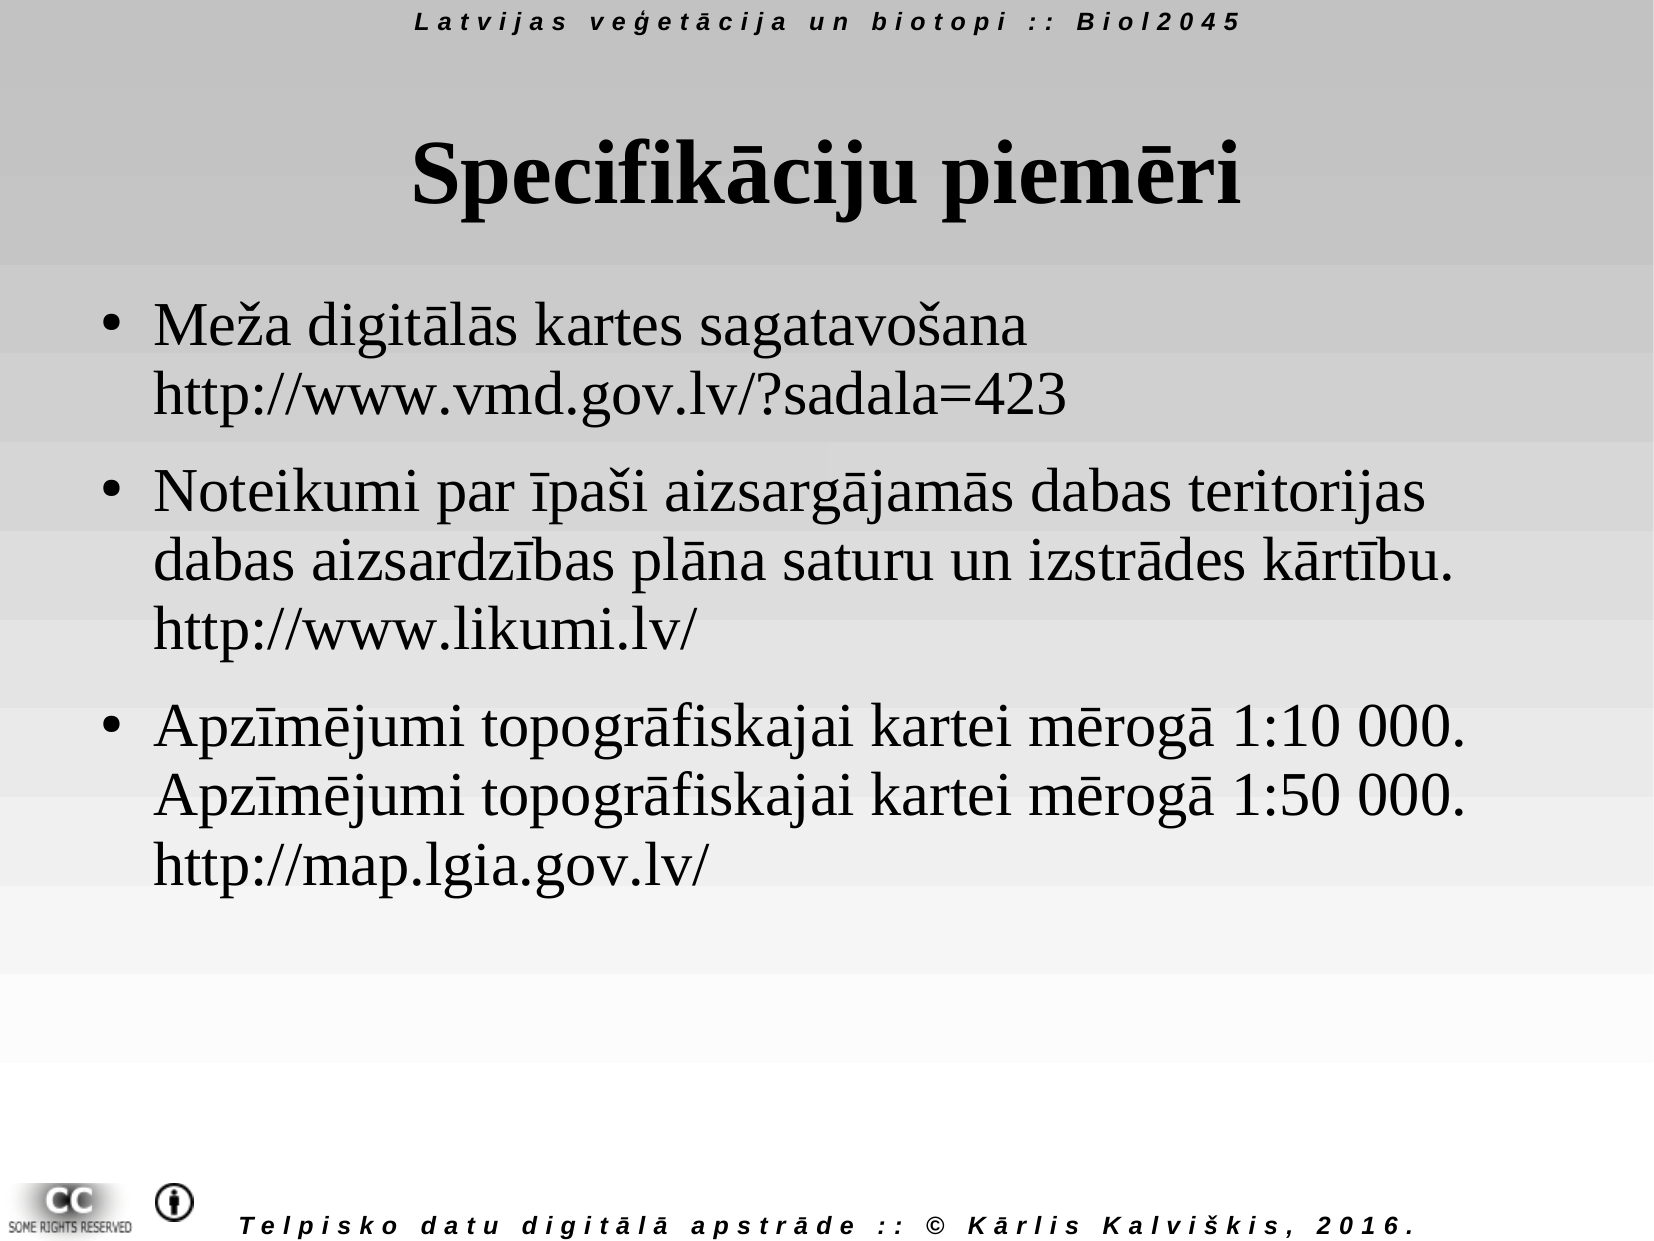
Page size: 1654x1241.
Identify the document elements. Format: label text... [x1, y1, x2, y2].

list Meža digitālās kartes sagatavošana http://www.vmd.gov.lv/?sadala=423 Noteikumi par īpaši aizsargājamās dabas teritorijas dabas aizsardzības plāna saturu un izstrādes kārtību. http://www.likumi.lv/ Apzīmējumi topogrāfiskajai kartei mērogā 1:10 000. Apzīmējumi topogrāfiskajai kartei mērogā 1:50 000. http://map.lgia.gov.lv/ [82, 289, 1571, 1098]
title Specifikāciju piemēri [29, 49, 1625, 296]
picture [0, 0, 1654, 1241]
